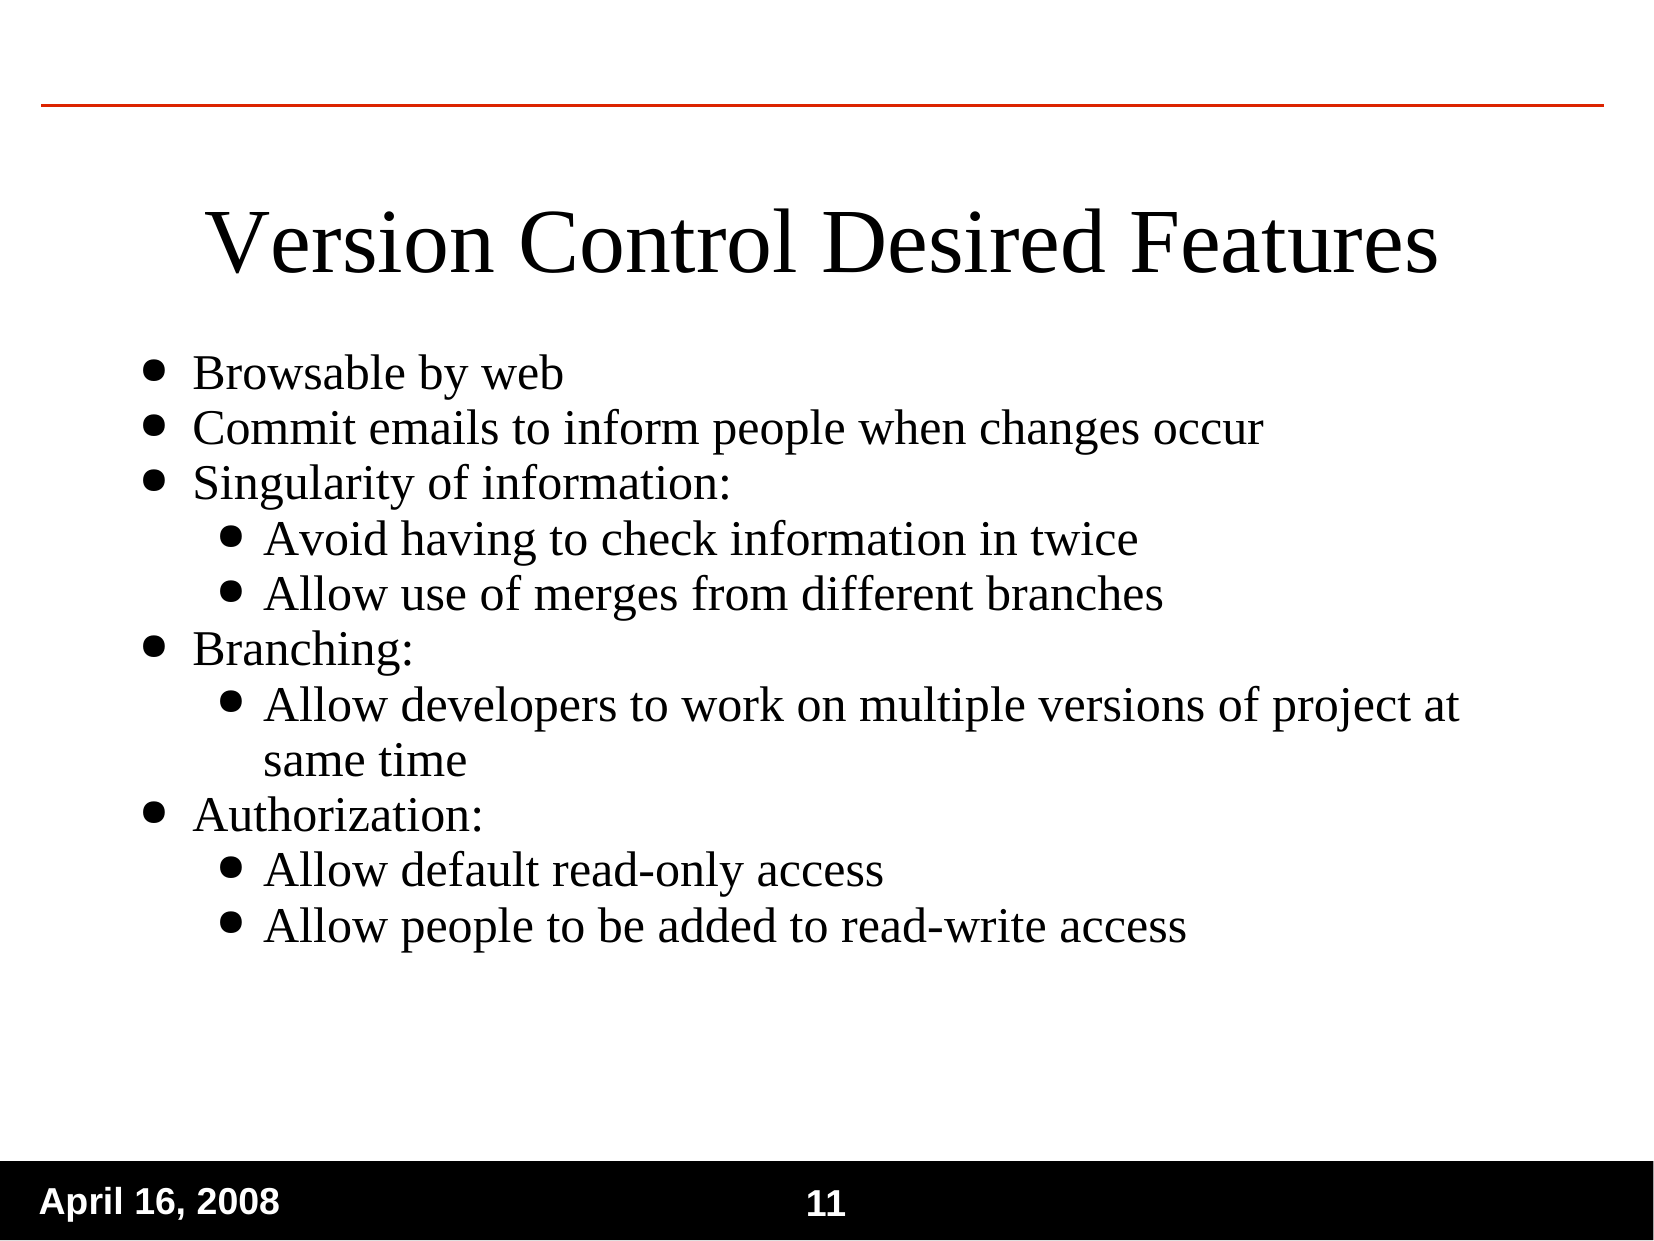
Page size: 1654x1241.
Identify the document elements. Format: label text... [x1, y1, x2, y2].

title Version Control Desired Features [117, 137, 1530, 346]
list Browsable by web Commit emails to inform people when changes occur Singularity of information: Avoid having to check information in twice Allow use of merges from different branches Branching: Allow developers to work on multiple versions of project at same time Authorization: Allow default read-only access Allow people to be added to read-write access [121, 344, 1534, 1127]
